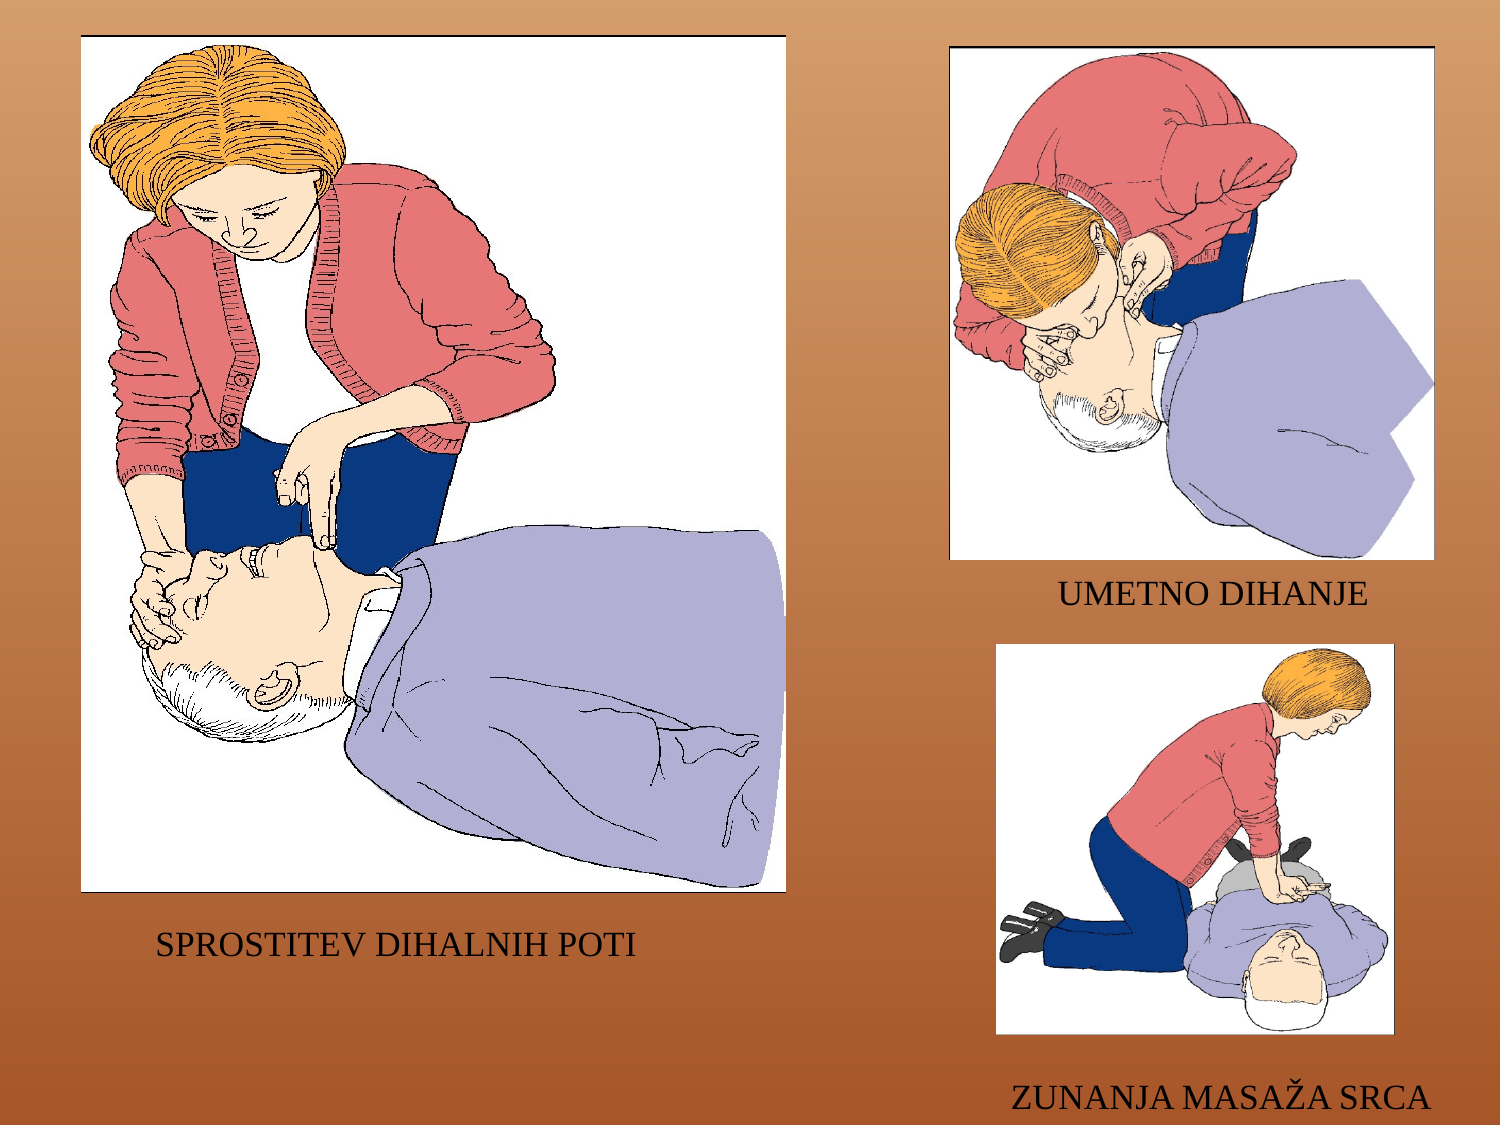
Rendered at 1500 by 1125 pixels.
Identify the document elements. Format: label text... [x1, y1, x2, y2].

text_box UMETNO DIHANJE [1042, 562, 1395, 620]
picture [949, 46, 1435, 560]
text_box SPROSTITEV DIHALNIH POTI [140, 913, 668, 972]
picture [996, 644, 1395, 1035]
text_box ZUNANJA MASAŽA SRCA [996, 1066, 1454, 1125]
picture [81, 35, 786, 893]
